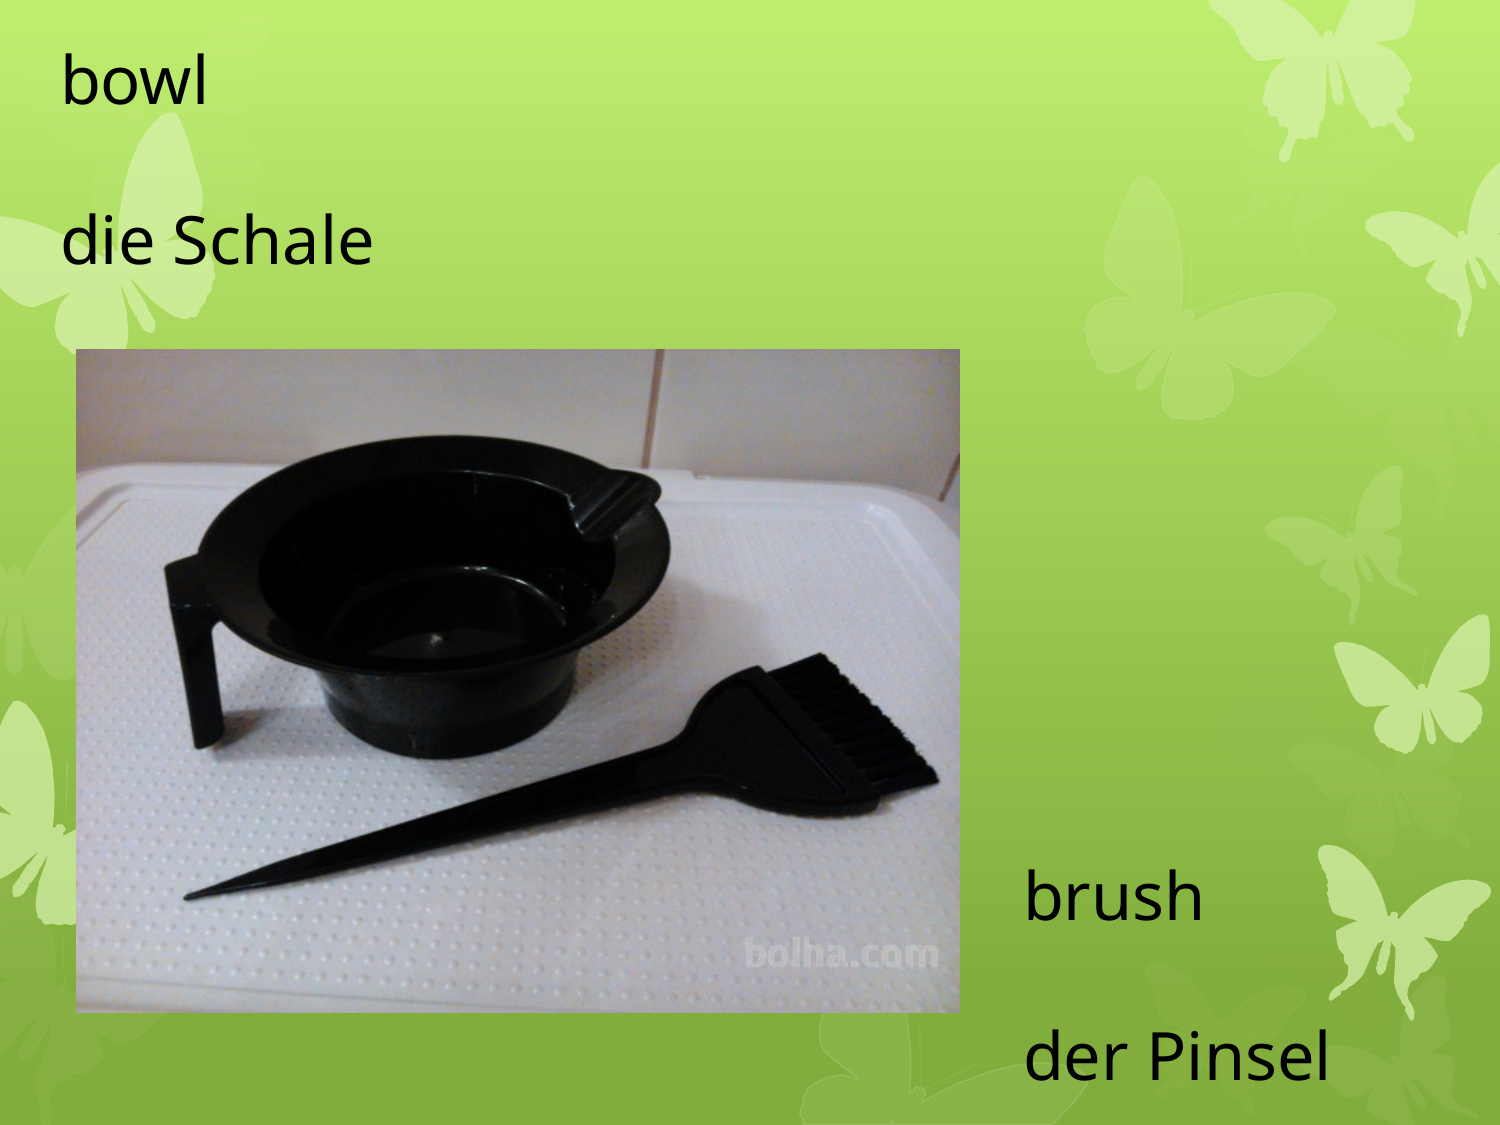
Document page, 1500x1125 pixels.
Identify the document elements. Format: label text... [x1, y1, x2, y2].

text_box bowl die Schale [45, 30, 391, 286]
picture [76, 349, 960, 1013]
text_box brush der Pinsel [1008, 846, 1348, 1101]
